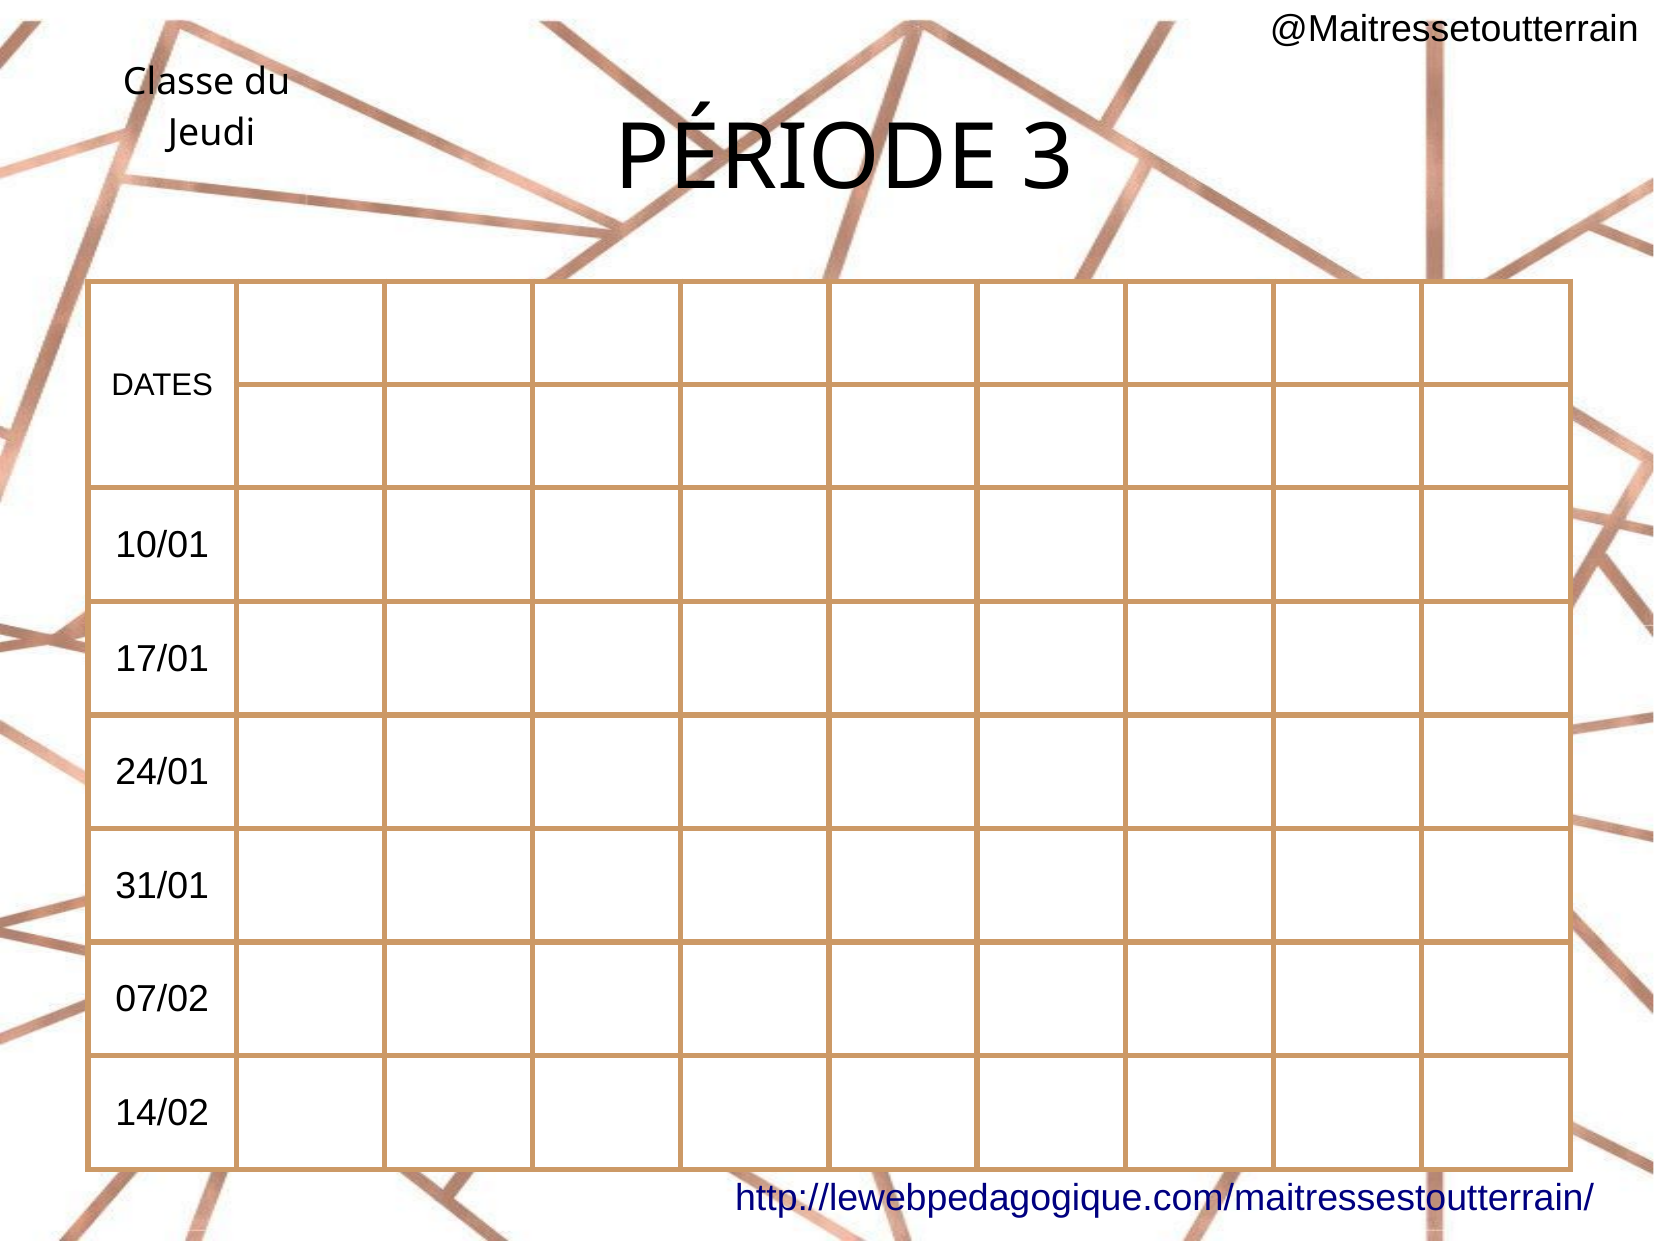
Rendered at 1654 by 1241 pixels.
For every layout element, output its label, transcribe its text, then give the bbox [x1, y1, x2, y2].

table_cell [239, 945, 382, 1053]
table_cell [1424, 490, 1568, 599]
table_cell [387, 387, 530, 485]
text_box @Maitressetoutterrain [1181, 0, 1654, 57]
table_header [535, 284, 678, 382]
table_cell [535, 387, 678, 485]
table_cell [980, 831, 1123, 939]
table_cell [683, 945, 826, 1053]
table_cell [535, 490, 678, 599]
table_cell [1276, 387, 1419, 485]
table_cell [1424, 831, 1568, 939]
table_cell [535, 718, 678, 826]
table_cell [239, 1058, 382, 1167]
table_cell [1128, 604, 1271, 712]
table_cell [239, 718, 382, 826]
table_cell [1128, 718, 1271, 826]
table_cell [1424, 604, 1568, 712]
table_header DATES [91, 284, 234, 485]
table_cell [832, 490, 974, 599]
table_cell [387, 718, 530, 826]
table_header [387, 284, 530, 382]
table_cell [683, 831, 826, 939]
table_cell [1128, 1058, 1271, 1167]
table_cell [1128, 831, 1271, 939]
table_header [683, 284, 826, 382]
table_cell 07/02 [91, 945, 234, 1053]
table_cell [387, 1058, 530, 1167]
table_cell [1128, 490, 1271, 599]
table_header [1128, 284, 1271, 382]
table_cell [980, 1058, 1123, 1167]
table_cell [387, 604, 530, 712]
table_cell 17/01 [91, 604, 234, 712]
table_cell [535, 831, 678, 939]
table_cell [832, 387, 974, 485]
table_cell [387, 945, 530, 1053]
table_cell [980, 490, 1123, 599]
title PÉRIODE 3 [590, 49, 1099, 257]
table_cell [239, 490, 382, 599]
table_header [1276, 284, 1419, 382]
table_cell [1276, 490, 1419, 599]
table_cell [239, 604, 382, 712]
table_header [1424, 284, 1568, 382]
table_cell [1276, 945, 1419, 1053]
table_cell [980, 387, 1123, 485]
table_cell [683, 490, 826, 599]
table_cell [1424, 1058, 1568, 1167]
text_box http://lewebpedagogique.com/maitressestoutterrain/ [720, 1169, 1630, 1241]
table_cell [239, 831, 382, 939]
table_cell 10/01 [91, 490, 234, 599]
table_cell [683, 1058, 826, 1167]
table_cell [832, 604, 974, 712]
table_cell [535, 945, 678, 1053]
table_cell [1276, 604, 1419, 712]
table_cell [1424, 945, 1568, 1053]
text_box Classe du Jeudi [59, 47, 355, 157]
table_cell [387, 831, 530, 939]
table_cell [980, 604, 1123, 712]
table_cell 24/01 [91, 718, 234, 826]
table_cell [1276, 1058, 1419, 1167]
table_cell [1128, 945, 1271, 1053]
table_header [832, 284, 974, 382]
table_cell [239, 387, 382, 485]
table_cell 31/01 [91, 831, 234, 939]
table_cell [683, 604, 826, 712]
table_cell [980, 945, 1123, 1053]
picture [0, 0, 1654, 1241]
table_cell [1424, 387, 1568, 485]
table_cell [1276, 831, 1419, 939]
table_cell [1128, 387, 1271, 485]
table_cell [1424, 718, 1568, 826]
table_cell [387, 490, 530, 599]
table_header [239, 284, 382, 382]
table_cell [980, 718, 1123, 826]
table_cell [683, 387, 826, 485]
table_cell [535, 1058, 678, 1167]
table_cell [832, 718, 974, 826]
table_cell [832, 831, 974, 939]
table_cell [683, 718, 826, 826]
table_cell [1276, 718, 1419, 826]
table_header [980, 284, 1123, 382]
table_cell [832, 1058, 974, 1167]
table_cell [832, 945, 974, 1053]
table_cell [535, 604, 678, 712]
table_cell 14/02 [91, 1058, 234, 1167]
